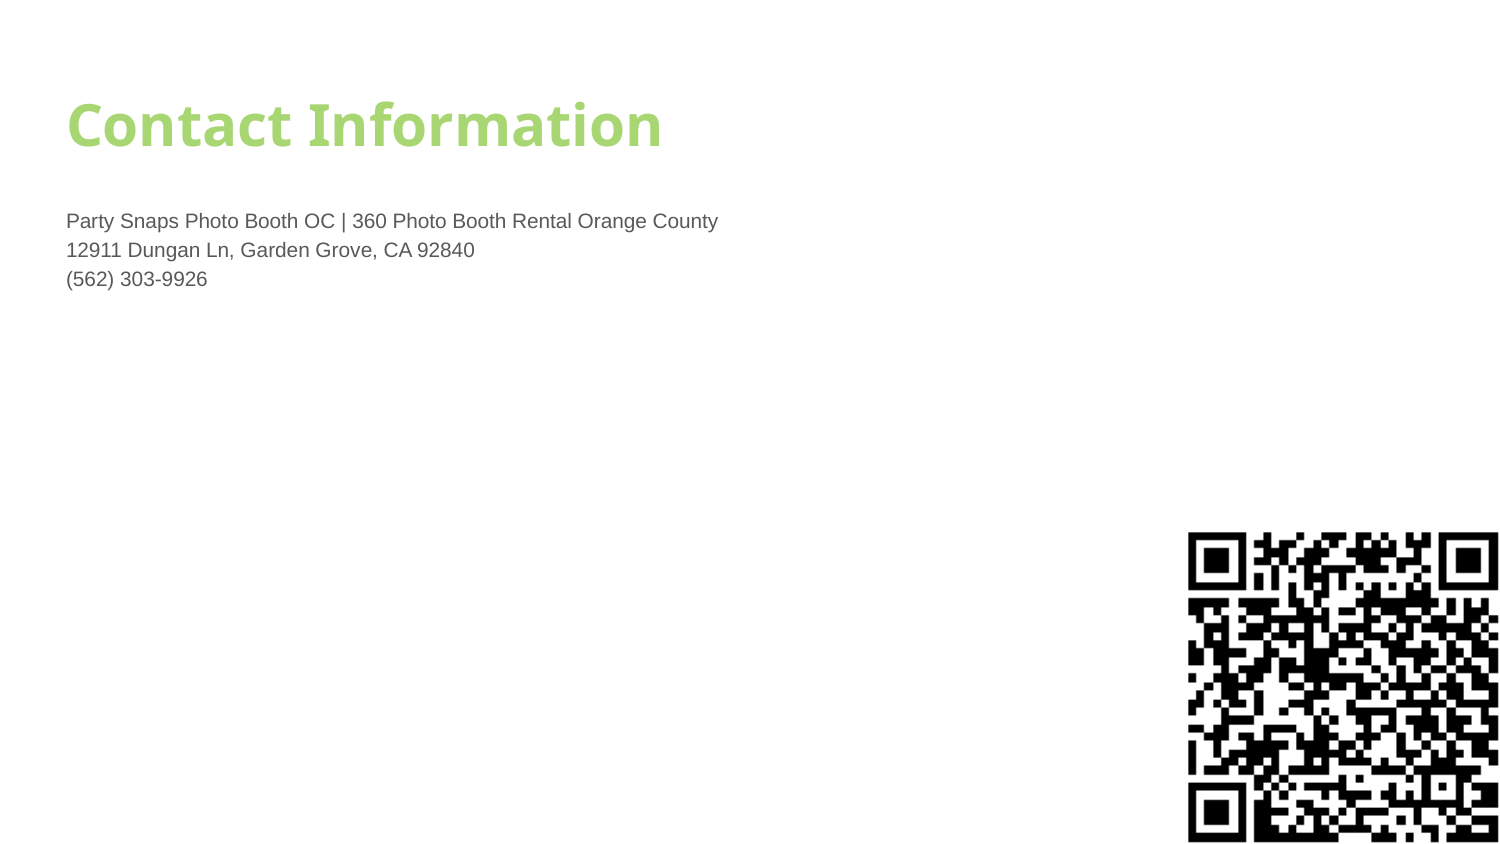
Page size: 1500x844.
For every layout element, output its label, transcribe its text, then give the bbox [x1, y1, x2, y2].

list Party Snaps Photo Booth OC | 360 Photo Booth Rental Orange County 12911 Dungan Ln, Garden Grove, CA 92840 (562) 303-9926 [51, 189, 1449, 750]
title Contact Information [51, 72, 1449, 167]
picture [1187, 531, 1500, 844]
